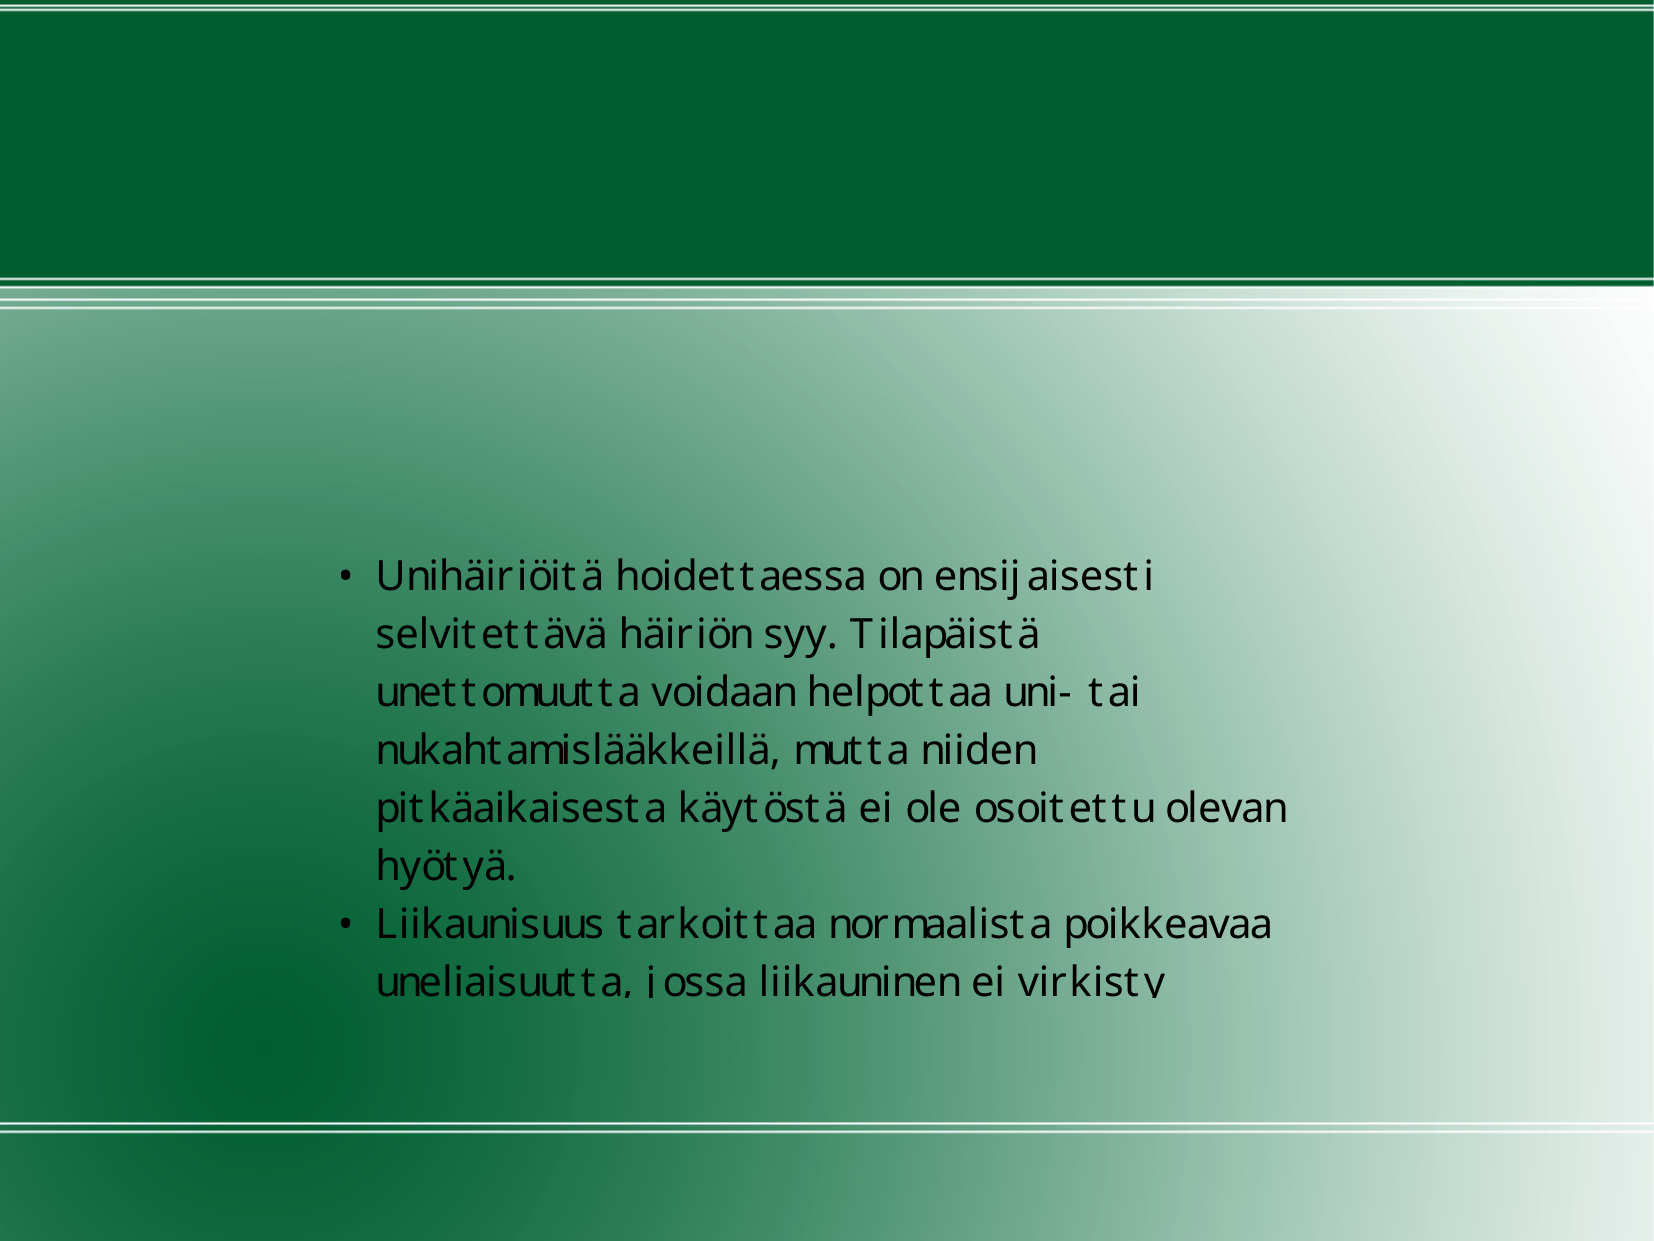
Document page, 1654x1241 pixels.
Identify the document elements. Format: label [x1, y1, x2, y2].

picture [0, 0, 1654, 1241]
chart [180, 426, 1513, 998]
